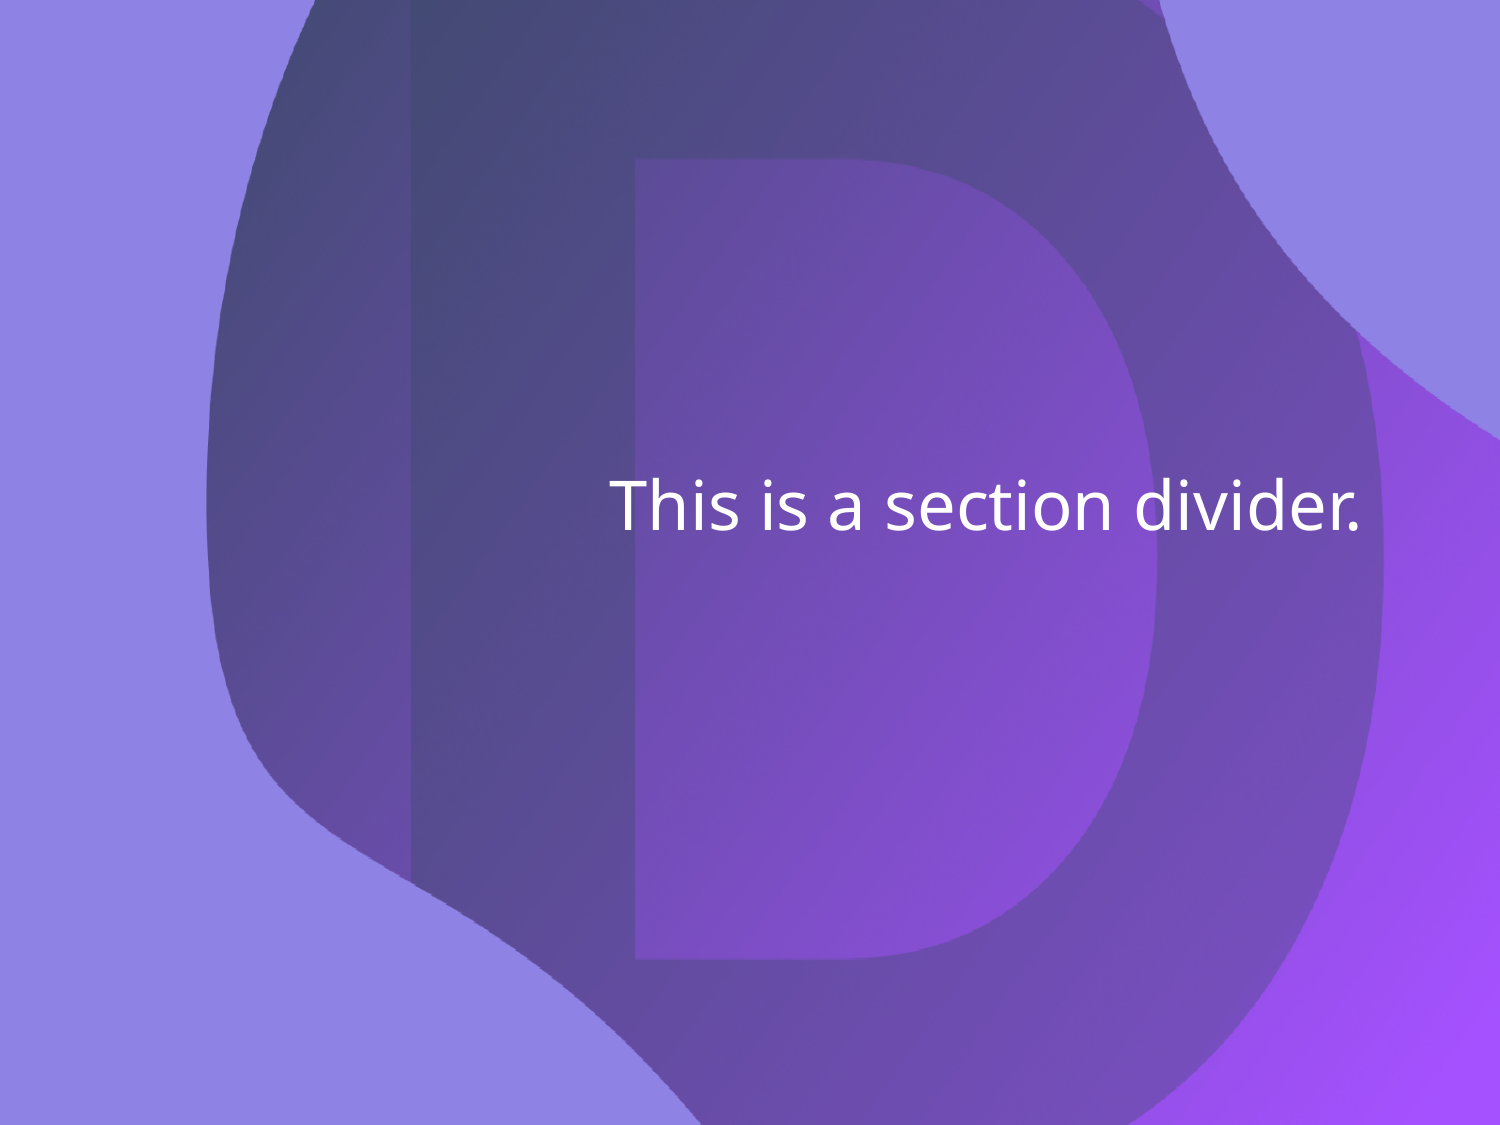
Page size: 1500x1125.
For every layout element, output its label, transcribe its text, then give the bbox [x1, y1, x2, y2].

title This is a section divider. [471, 354, 1364, 652]
picture [0, 0, 1500, 1125]
